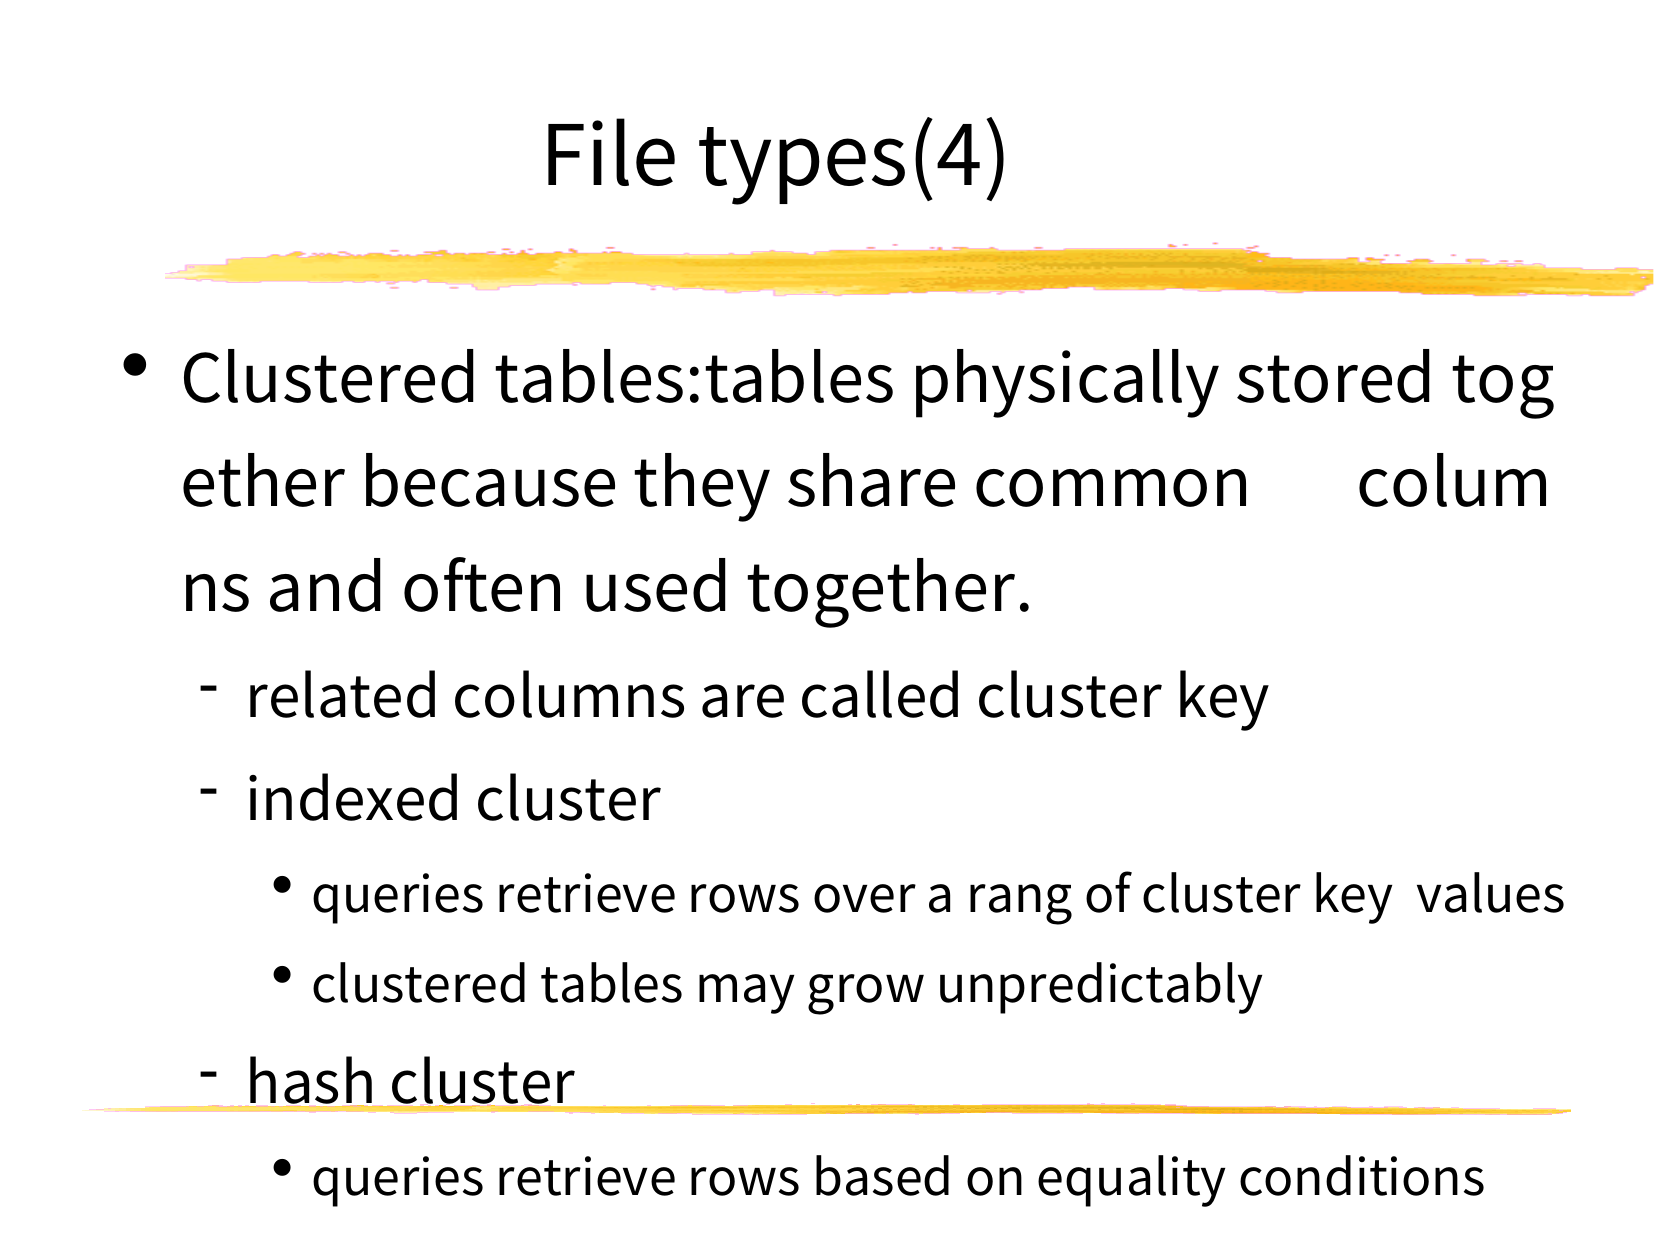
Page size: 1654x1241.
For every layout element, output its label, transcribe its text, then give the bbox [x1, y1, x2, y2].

title File types(4) [73, 39, 1479, 249]
picture [82, 1102, 1571, 1117]
picture [165, 237, 1654, 308]
list Clustered tables:tables physically stored together because they share common columns and often used together. related columns are called cluster key indexed cluster queries retrieve rows over a rang of cluster key values clustered tables may grow unpredictably hash cluster queries retrieve rows based on equality conditions clustered tables are static or size determined [124, 316, 1579, 1104]
